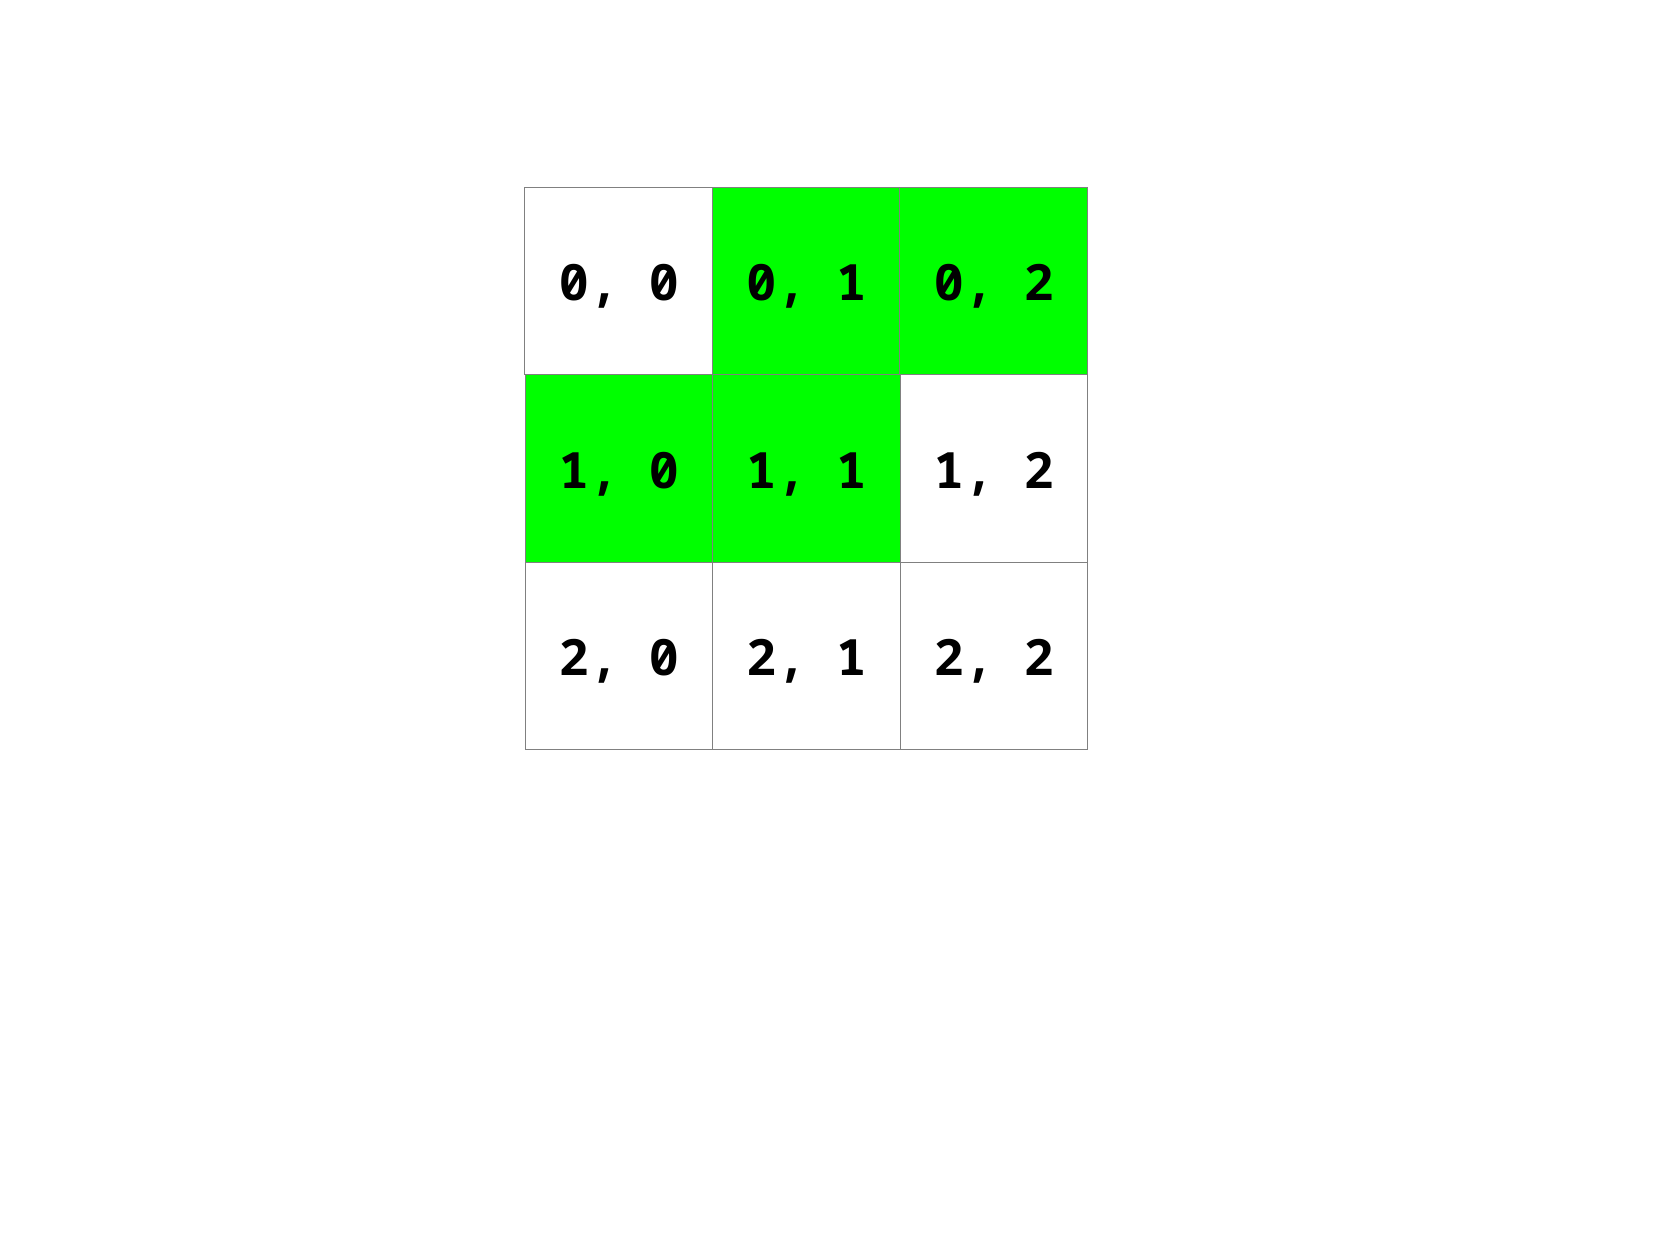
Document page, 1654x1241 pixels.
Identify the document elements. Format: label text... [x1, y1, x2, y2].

text_box 1, 2 [900, 374, 1088, 562]
text_box 0, 0 [524, 187, 712, 375]
text_box 2, 1 [712, 562, 900, 750]
text_box 2, 2 [900, 562, 1088, 750]
text_box 2, 0 [525, 562, 712, 750]
text_box 1, 0 [525, 374, 712, 562]
text_box 1, 1 [712, 374, 900, 562]
text_box 0, 1 [712, 187, 899, 374]
text_box 0, 2 [899, 187, 1088, 374]
